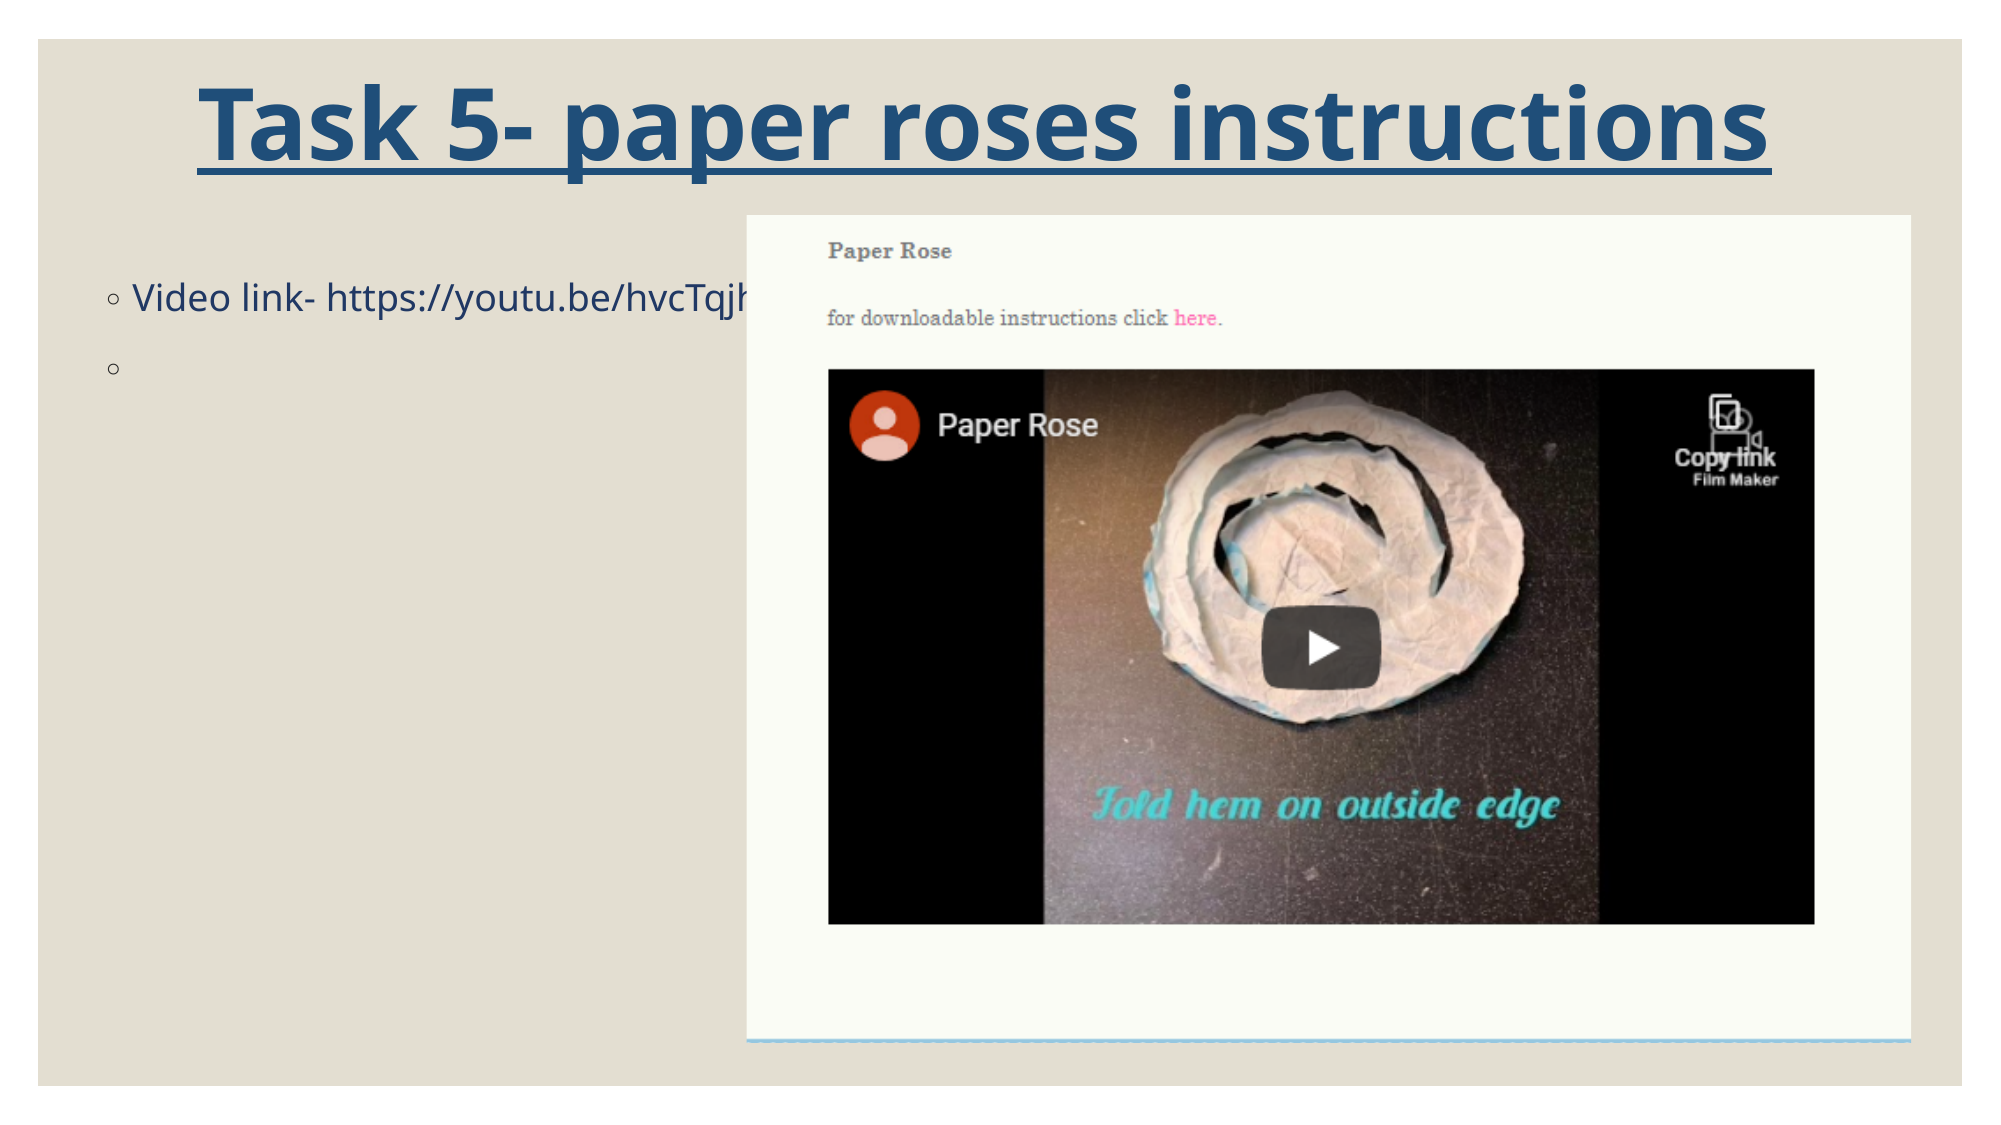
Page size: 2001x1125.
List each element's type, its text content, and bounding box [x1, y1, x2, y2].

list Video link- https://youtu.be/hvcTqjhAJS4 [87, 266, 746, 1010]
picture [746, 215, 1912, 1043]
title Task 5- paper roses instructions [159, 15, 1810, 241]
